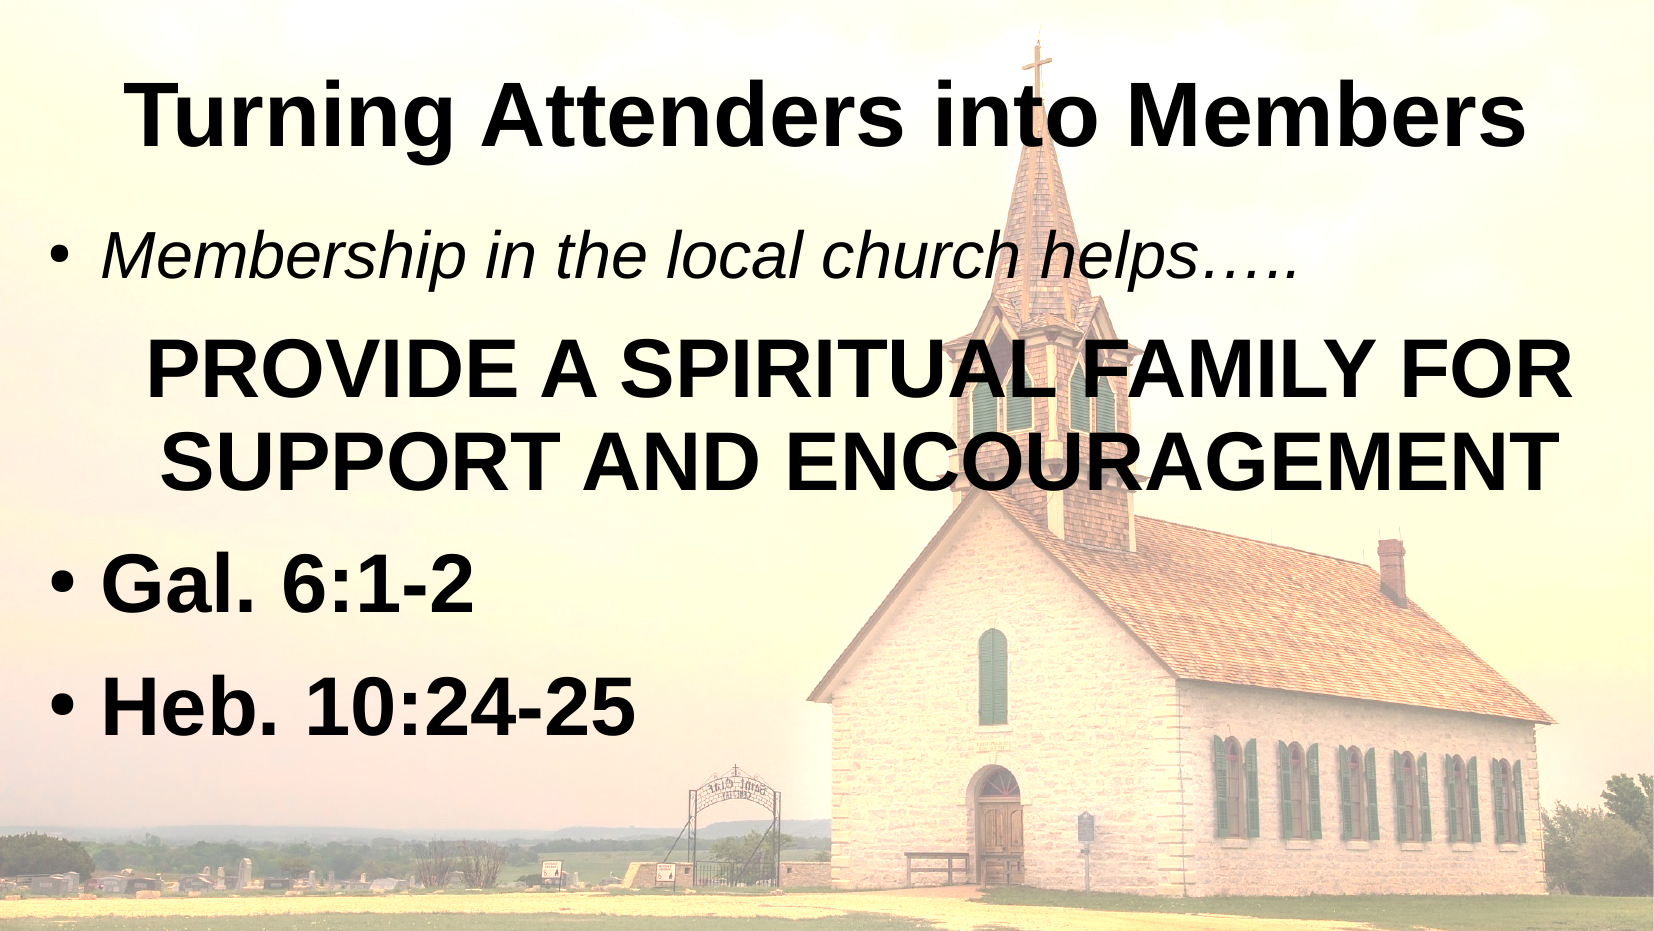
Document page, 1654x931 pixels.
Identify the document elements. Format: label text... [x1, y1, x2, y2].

list Membership in the local church helps….. PROVIDE A SPIRITUAL FAMILY FOR SUPPORT AND ENCOURAGEMENT Gal. 6:1-2 Heb. 10:24-25 [30, 217, 1621, 901]
title Turning Attenders into Members [82, 37, 1571, 193]
picture [0, 0, 1654, 931]
